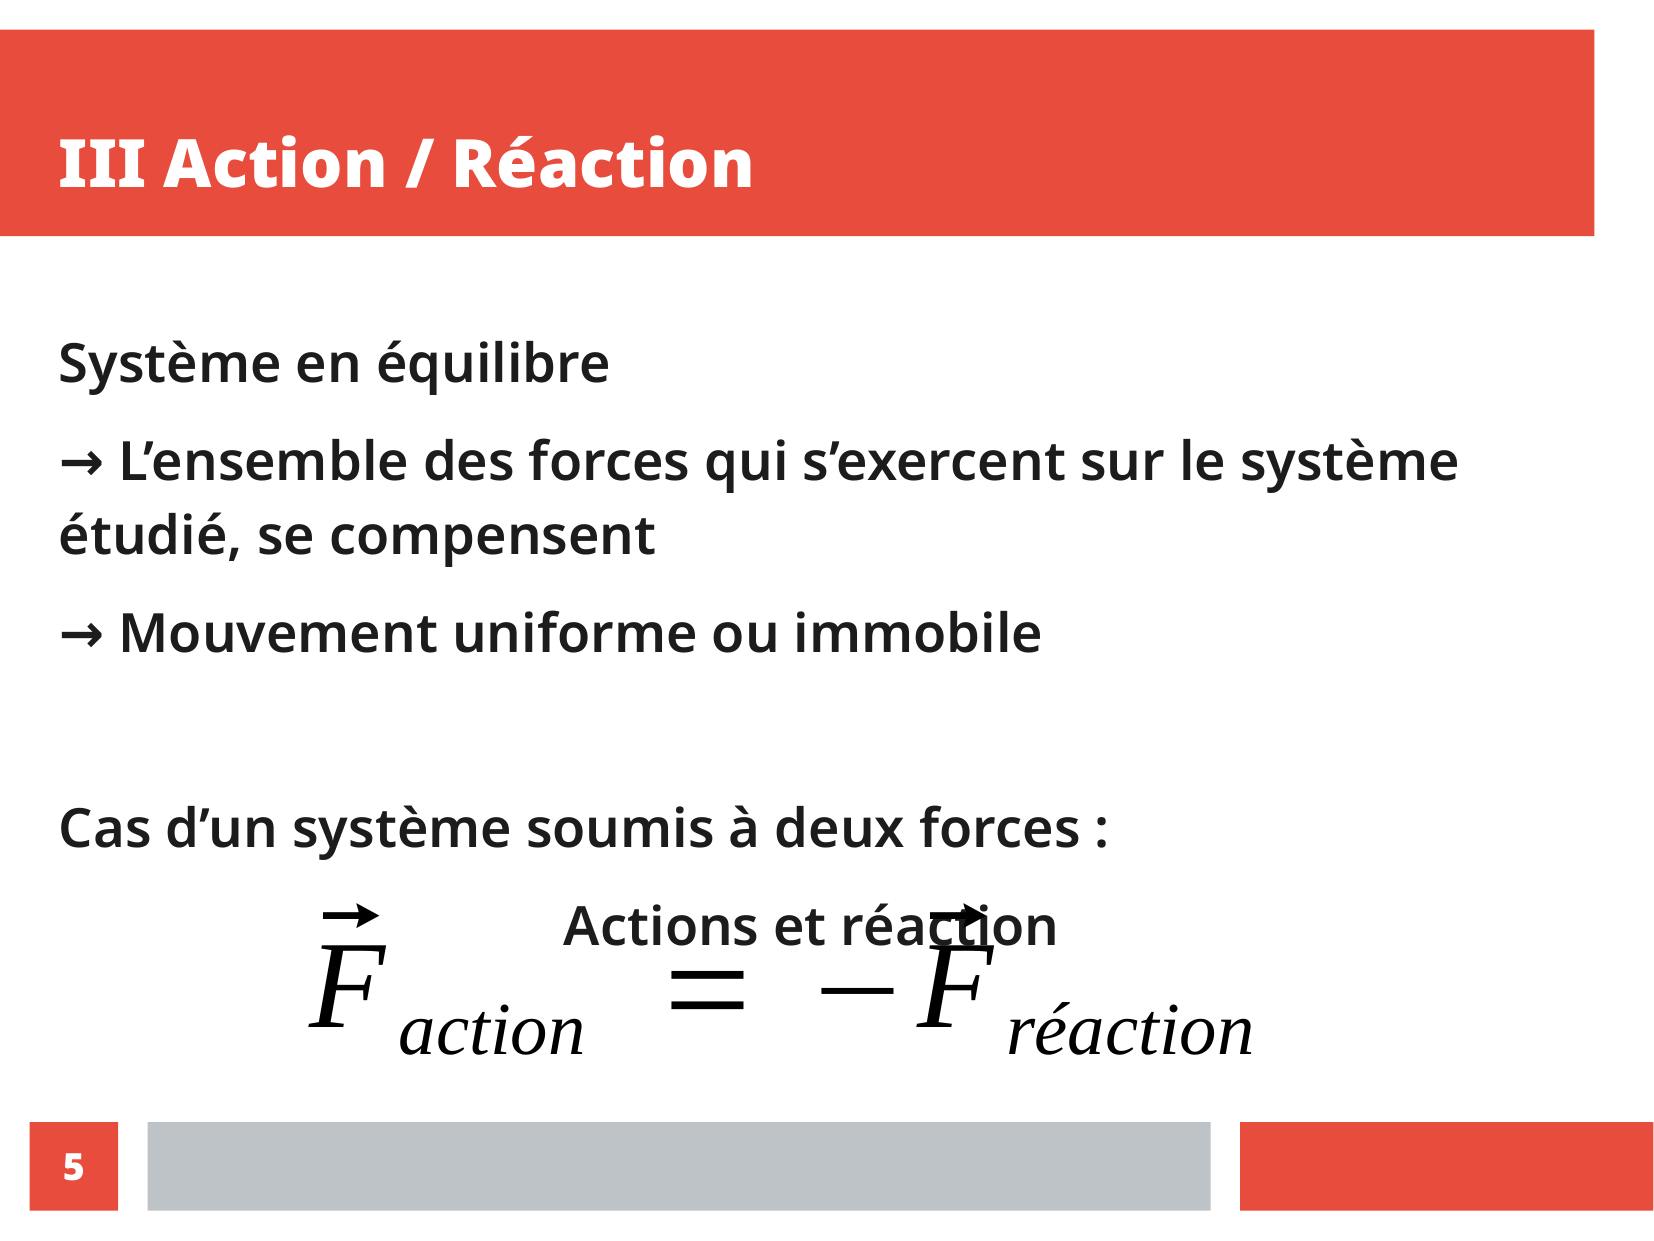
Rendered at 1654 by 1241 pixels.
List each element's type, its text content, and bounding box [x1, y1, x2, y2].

chart [276, 897, 1288, 1071]
list Système en équilibre → L’ensemble des forces qui s’exercent sur le système étudié, se compensent → Mouvement uniforme ou immobile Cas d’un système soumis à deux forces : Actions et réaction [59, 324, 1565, 1093]
title III Action / Réaction [59, 59, 1595, 207]
